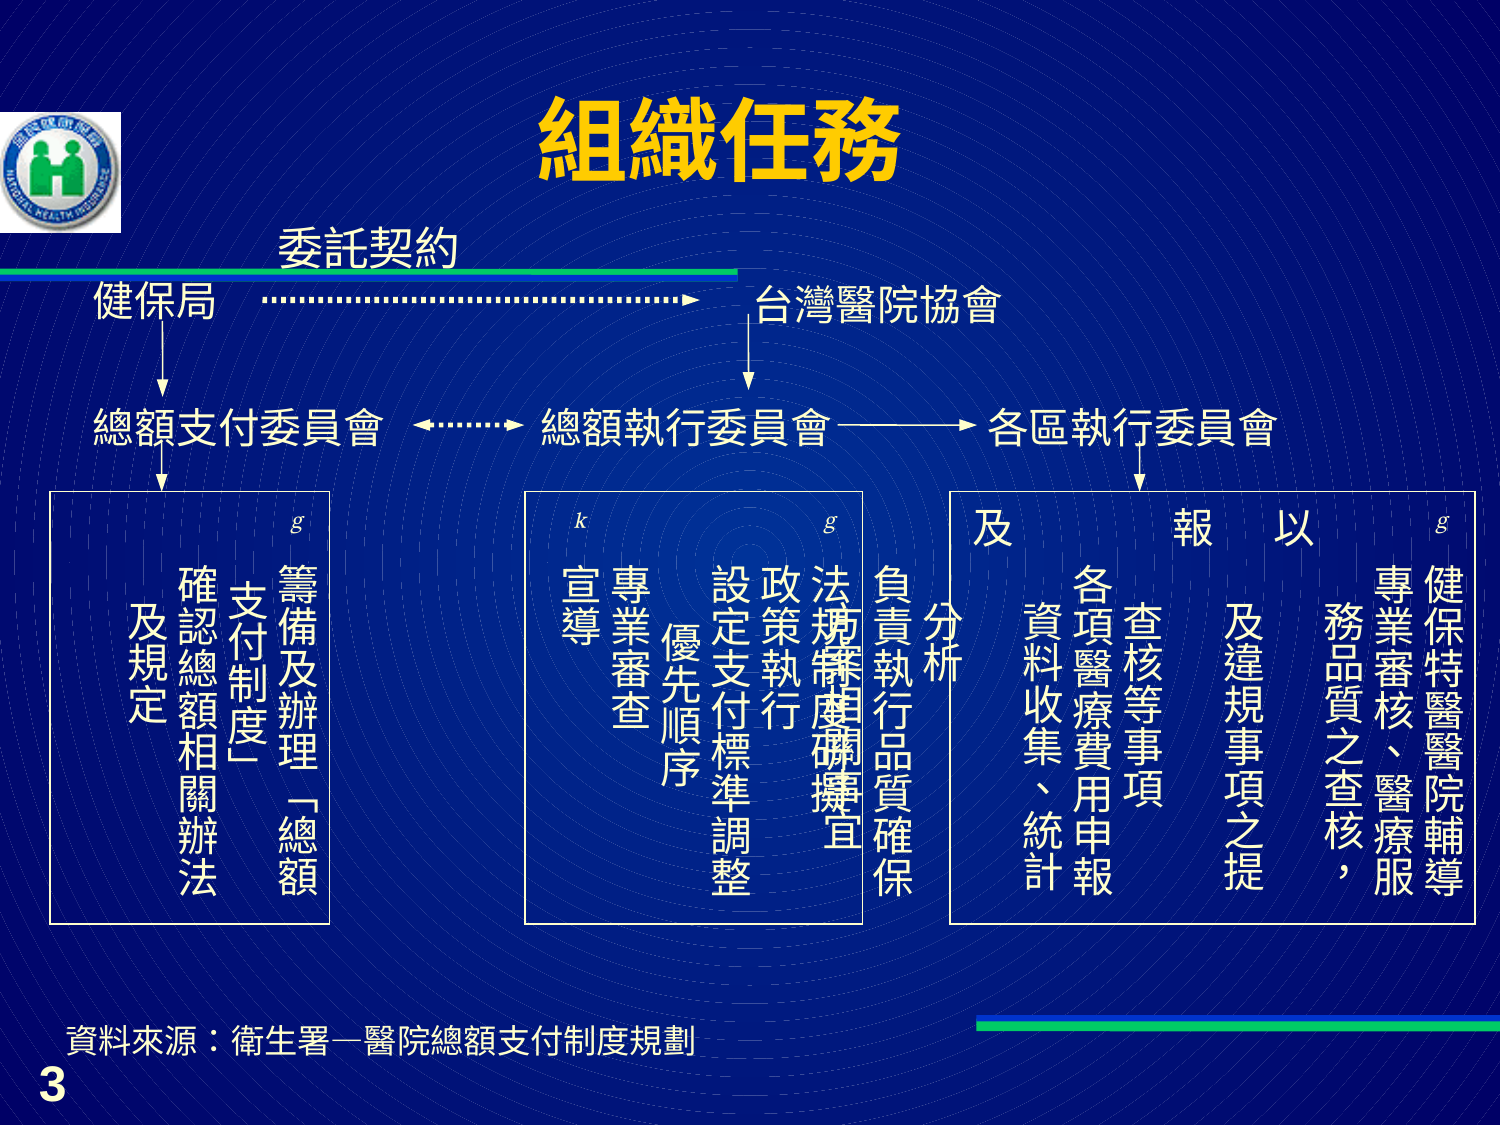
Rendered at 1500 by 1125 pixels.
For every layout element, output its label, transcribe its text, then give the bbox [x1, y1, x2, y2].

text_box [23, 1043, 337, 1119]
text_box 委託契約 [262, 212, 625, 283]
text_box 籌備及辦理「總額 支付制度」 確認總額相關辦法 及規定 [50, 491, 330, 924]
text_box 總額支付委員會 [77, 364, 442, 467]
text_box 資料來源：衛生署—醫院總額支付制度規劃 [50, 1012, 938, 1068]
text_box 健保特醫醫院輔導 專業審核、醫療服 務品質之查核，以 及違規事項之提報 查核等事項 各項醫療費用申報 資料收集、統計及 分析 負責執行品質確保 方案相關事宜 [950, 491, 1476, 924]
title 組織任務 [50, 75, 1390, 201]
text_box 台灣醫院協會 [737, 241, 1025, 317]
text_box 法規制度研擬 政策執行 設定支付標準調整 優先順序 專業審查 宣導 [525, 491, 863, 924]
text_box 健保局 [77, 237, 302, 314]
text_box 總額執行委員會 [525, 364, 889, 467]
text_box 各區執行委員會 [972, 364, 1336, 467]
